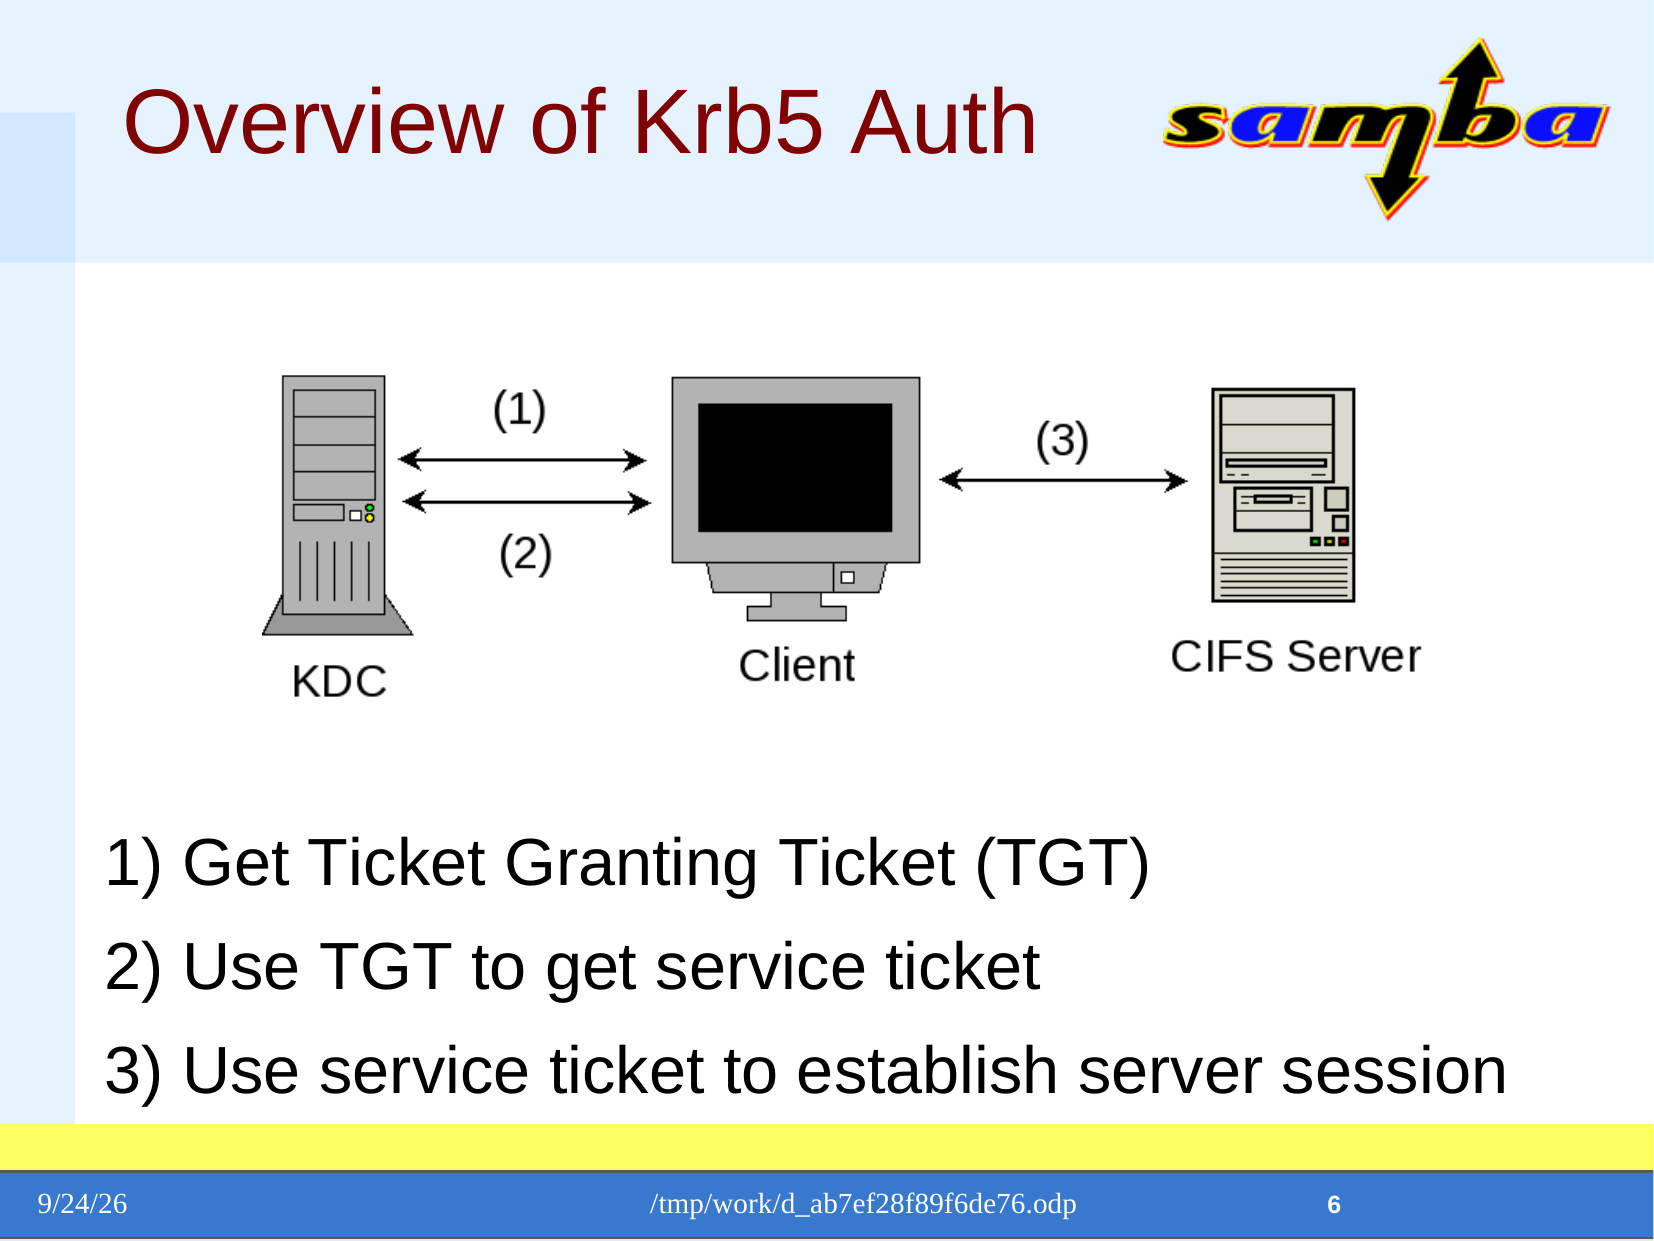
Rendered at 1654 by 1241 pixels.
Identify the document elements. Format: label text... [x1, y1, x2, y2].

picture [0, 1124, 1654, 1241]
picture [1163, 37, 1613, 225]
list Get Ticket Granting Ticket (TGT) Use TGT to get service ticket Use service ticket to establish server session [86, 825, 1576, 1126]
picture [262, 374, 1426, 733]
picture [793, 1227, 799, 1238]
title Overview of Krb5 Auth [0, 0, 1163, 245]
